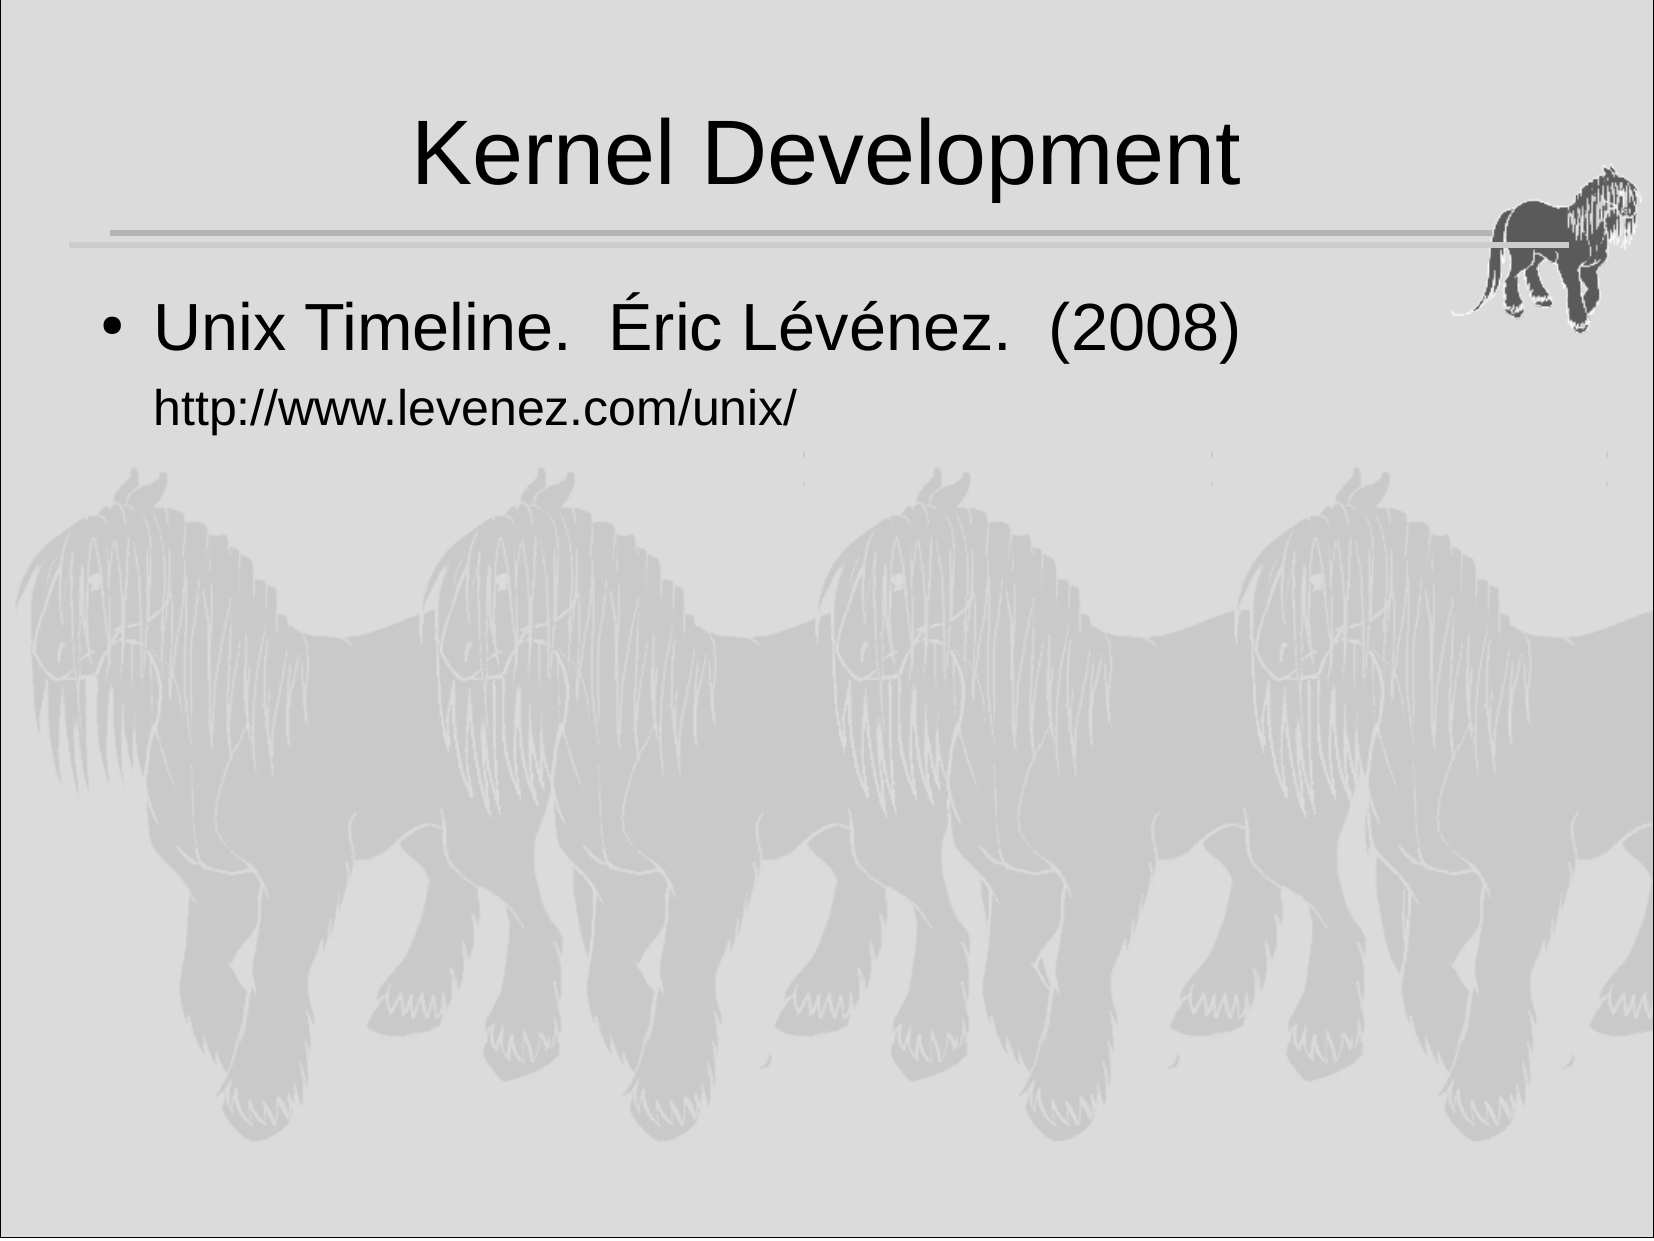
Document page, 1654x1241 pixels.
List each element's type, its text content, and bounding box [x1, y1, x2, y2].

picture [1444, 159, 1645, 338]
title Kernel Development [82, 49, 1571, 257]
list Unix Timeline. Éric Lévénez. (2008) http://www.levenez.com/unix/ [82, 290, 1571, 1109]
